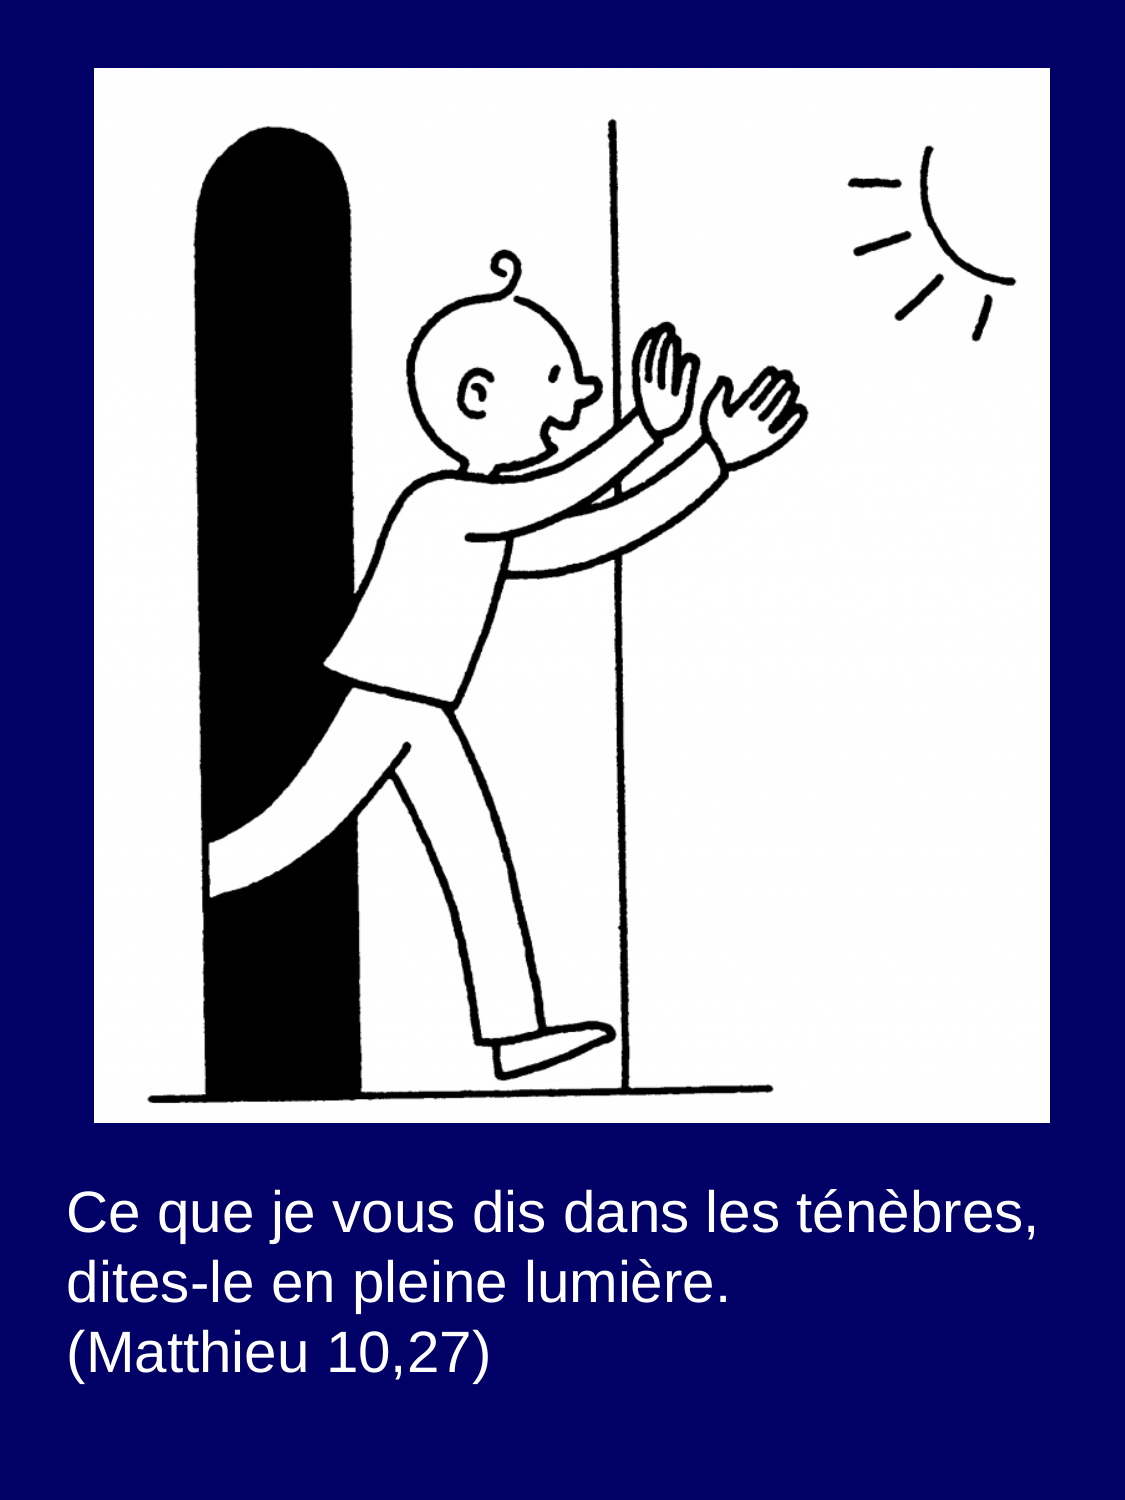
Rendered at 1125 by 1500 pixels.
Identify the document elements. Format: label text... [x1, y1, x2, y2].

text_box Ce que je vous dis dans les ténèbres, dites-le en pleine lumière. (Matthieu 10,27) [51, 1166, 1057, 1391]
picture [94, 68, 1050, 1123]
